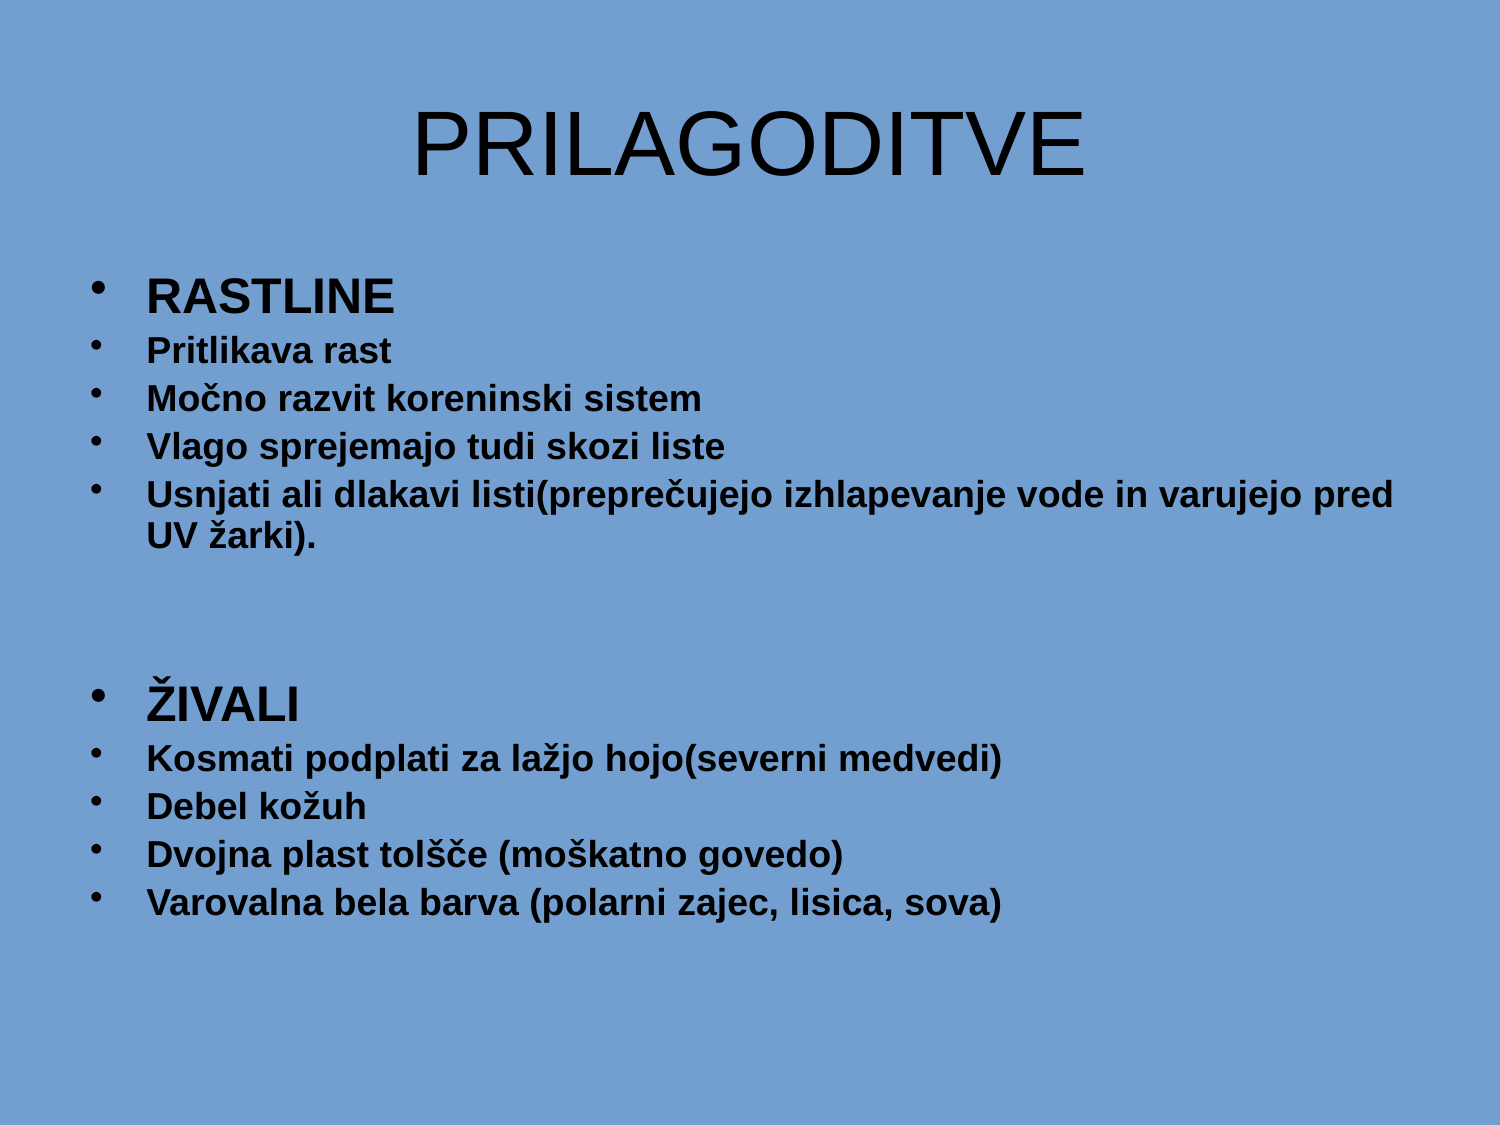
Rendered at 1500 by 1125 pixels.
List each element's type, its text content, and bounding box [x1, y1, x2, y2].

list RASTLINE Pritlikava rast Močno razvit koreninski sistem Vlago sprejemajo tudi skozi liste Usnjati ali dlakavi listi(preprečujejo izhlapevanje vode in varujejo pred UV žarki). ŽIVALI Kosmati podplati za lažjo hojo(severni medvedi) Debel kožuh Dvojna plast tolšče (moškatno govedo) Varovalna bela barva (polarni zajec, lisica, sova) [75, 262, 1425, 1005]
title PRILAGODITVE [75, 45, 1425, 233]
